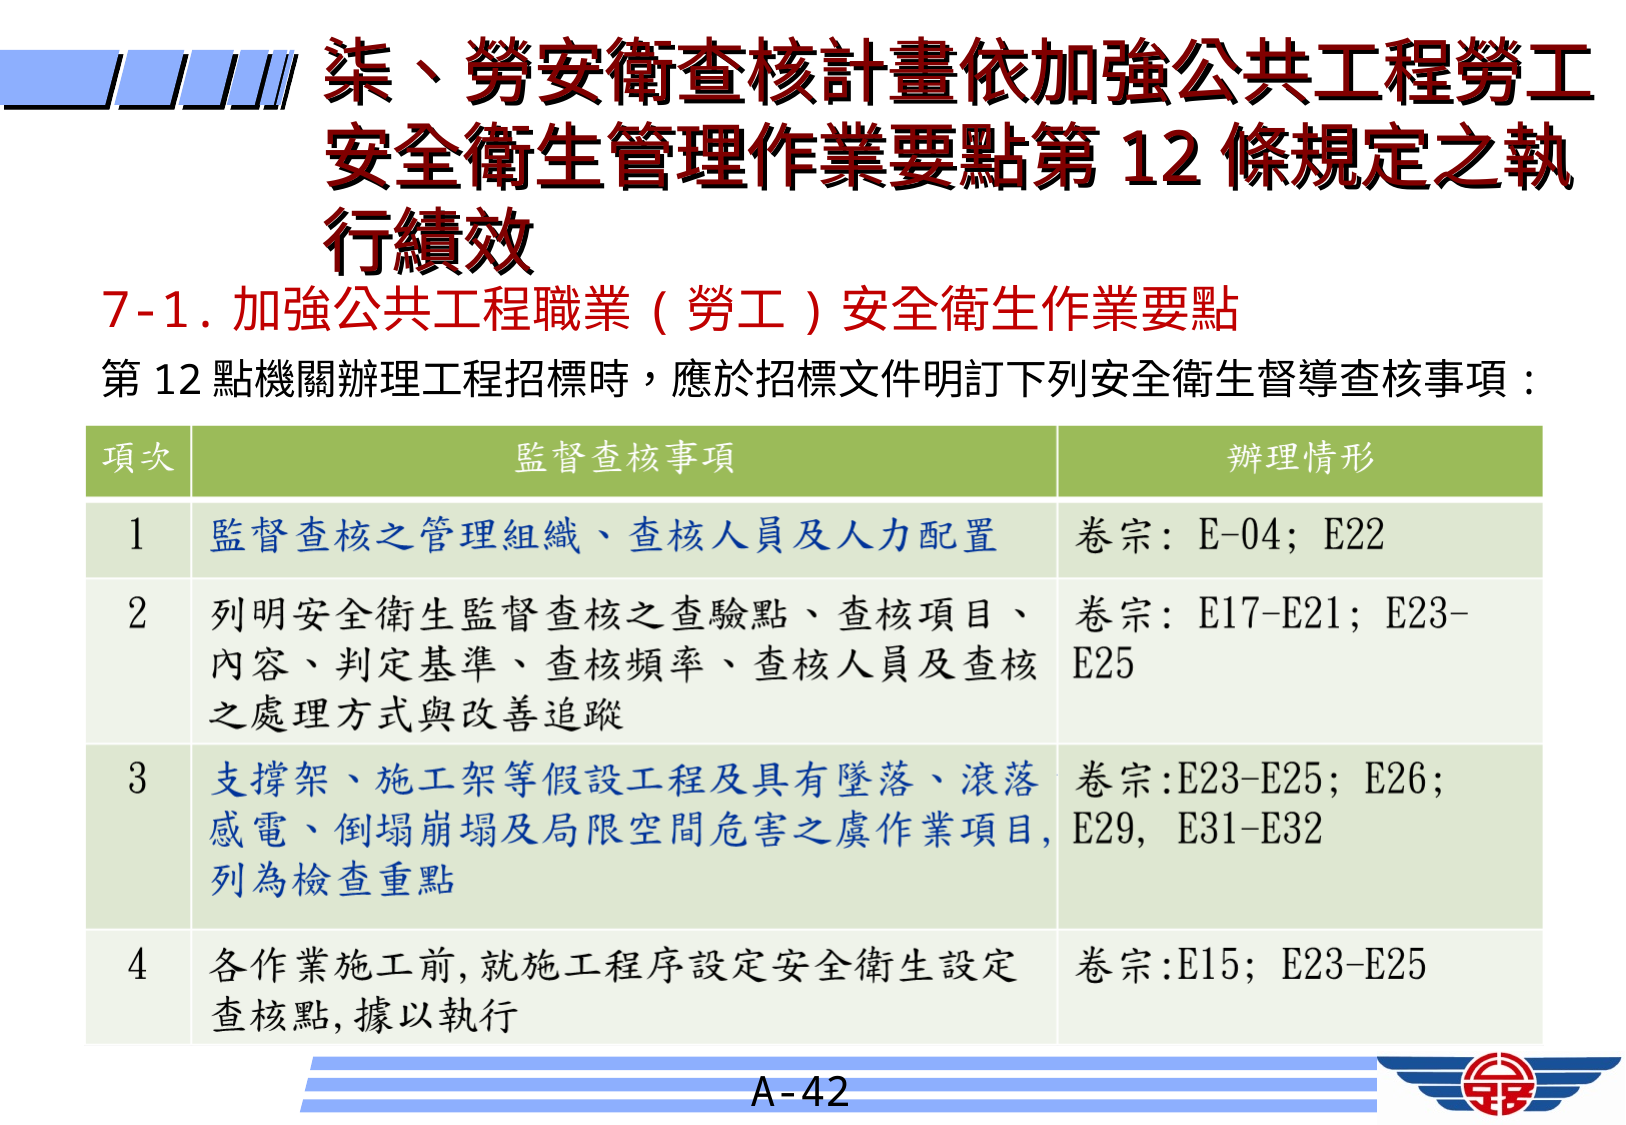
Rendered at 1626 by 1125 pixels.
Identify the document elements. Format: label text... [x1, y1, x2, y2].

picture [84, 422, 1544, 1063]
text_box 柒、勞安衛查核計畫依加強公共工程勞工安全衛生管理作業要點第12條規定之執行績效 [306, 18, 1625, 306]
text_box 第12點機關辦理工程招標時，應於招標文件明訂下列安全衛生督導查核事項: [86, 345, 1527, 410]
text_box 7-1.加強公共工程職業(勞工)安全衛生作業要點 [86, 270, 1386, 345]
